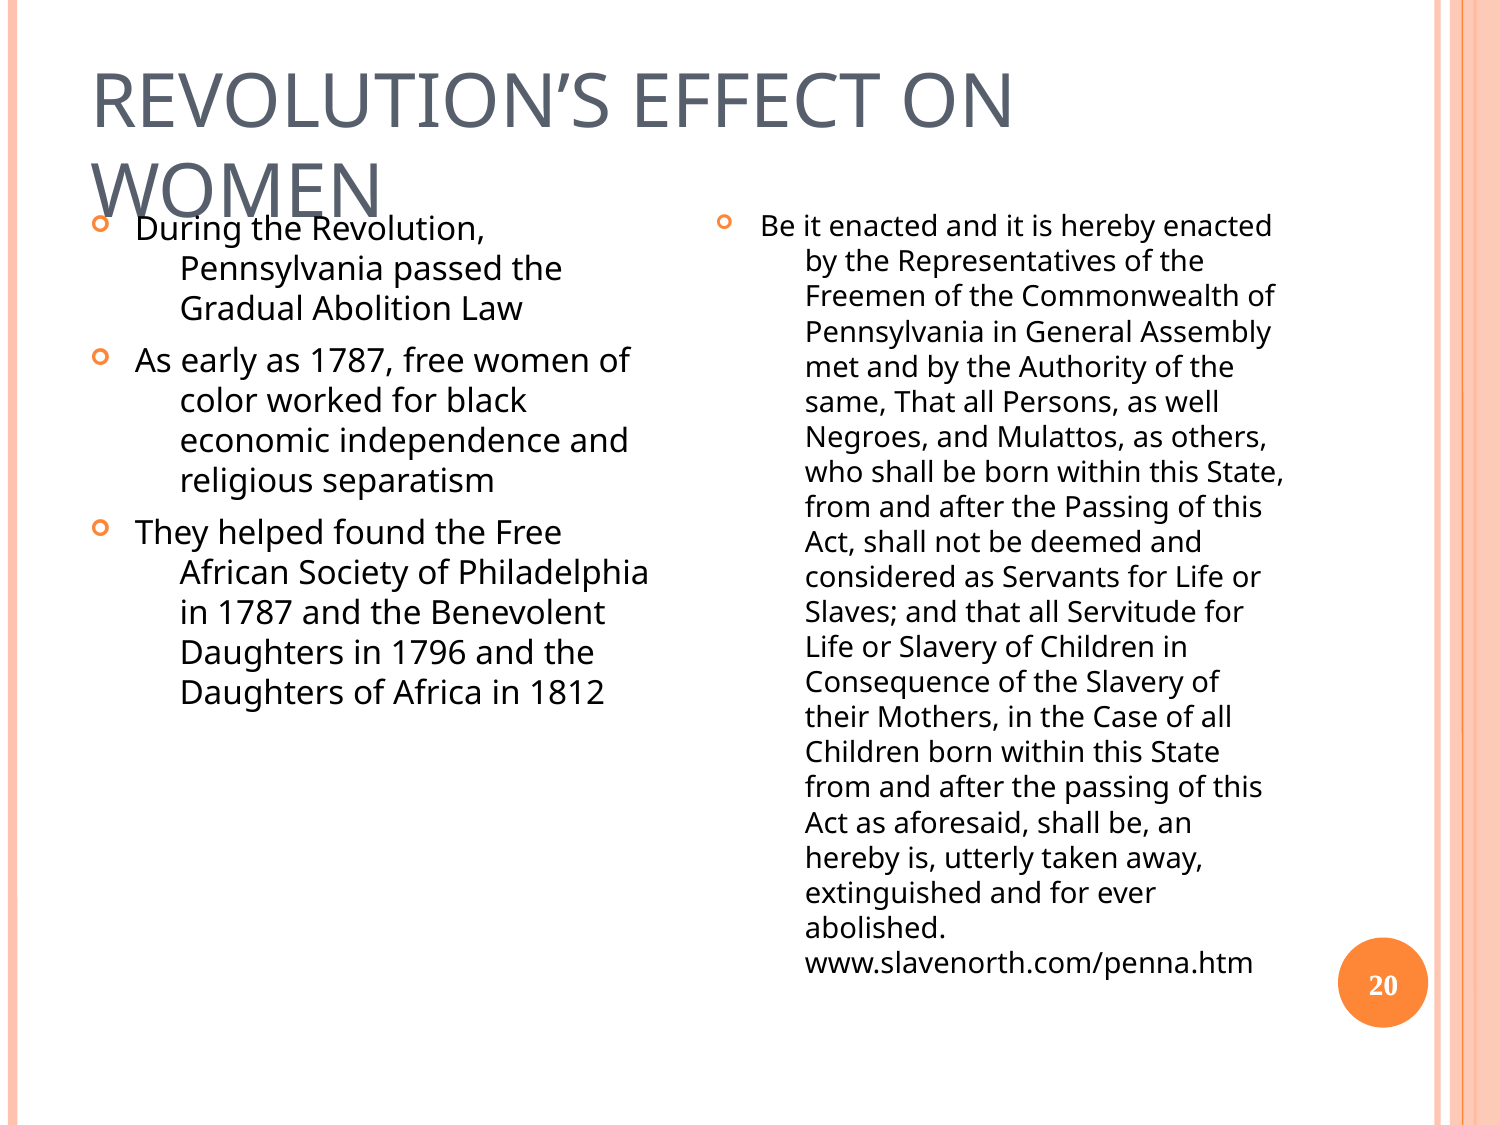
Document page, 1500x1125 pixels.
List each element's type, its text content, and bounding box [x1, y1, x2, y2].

list During the Revolution, Pennsylvania passed the Gradual Abolition Law As early as 1787, free women of color worked for black economic independence and religious separatism They helped found the Free African Society of Philadelphia in 1787 and the Benevolent Daughters in 1796 and the Daughters of Africa in 1812 [75, 200, 676, 1051]
list Be it enacted and it is hereby enacted by the Representatives of the Freemen of the Commonwealth of Pennsylvania in General Assembly met and by the Authority of the same, That all Persons, as well Negroes, and Mulattos, as others, who shall be born within this State, from and after the Passing of this Act, shall not be deemed and considered as Servants for Life or Slaves; and that all Servitude for Life or Slavery of Children in Consequence of the Slavery of their Mothers, in the Case of all Children born within this State from and after the passing of this Act as aforesaid, shall be, an hereby is, utterly taken away, extinguished and for ever abolished. www.slavenorth.com/penna.htm [700, 200, 1301, 1051]
text_box [1333, 940, 1434, 1027]
title Revolution’s Effect on Women [75, 45, 1300, 175]
